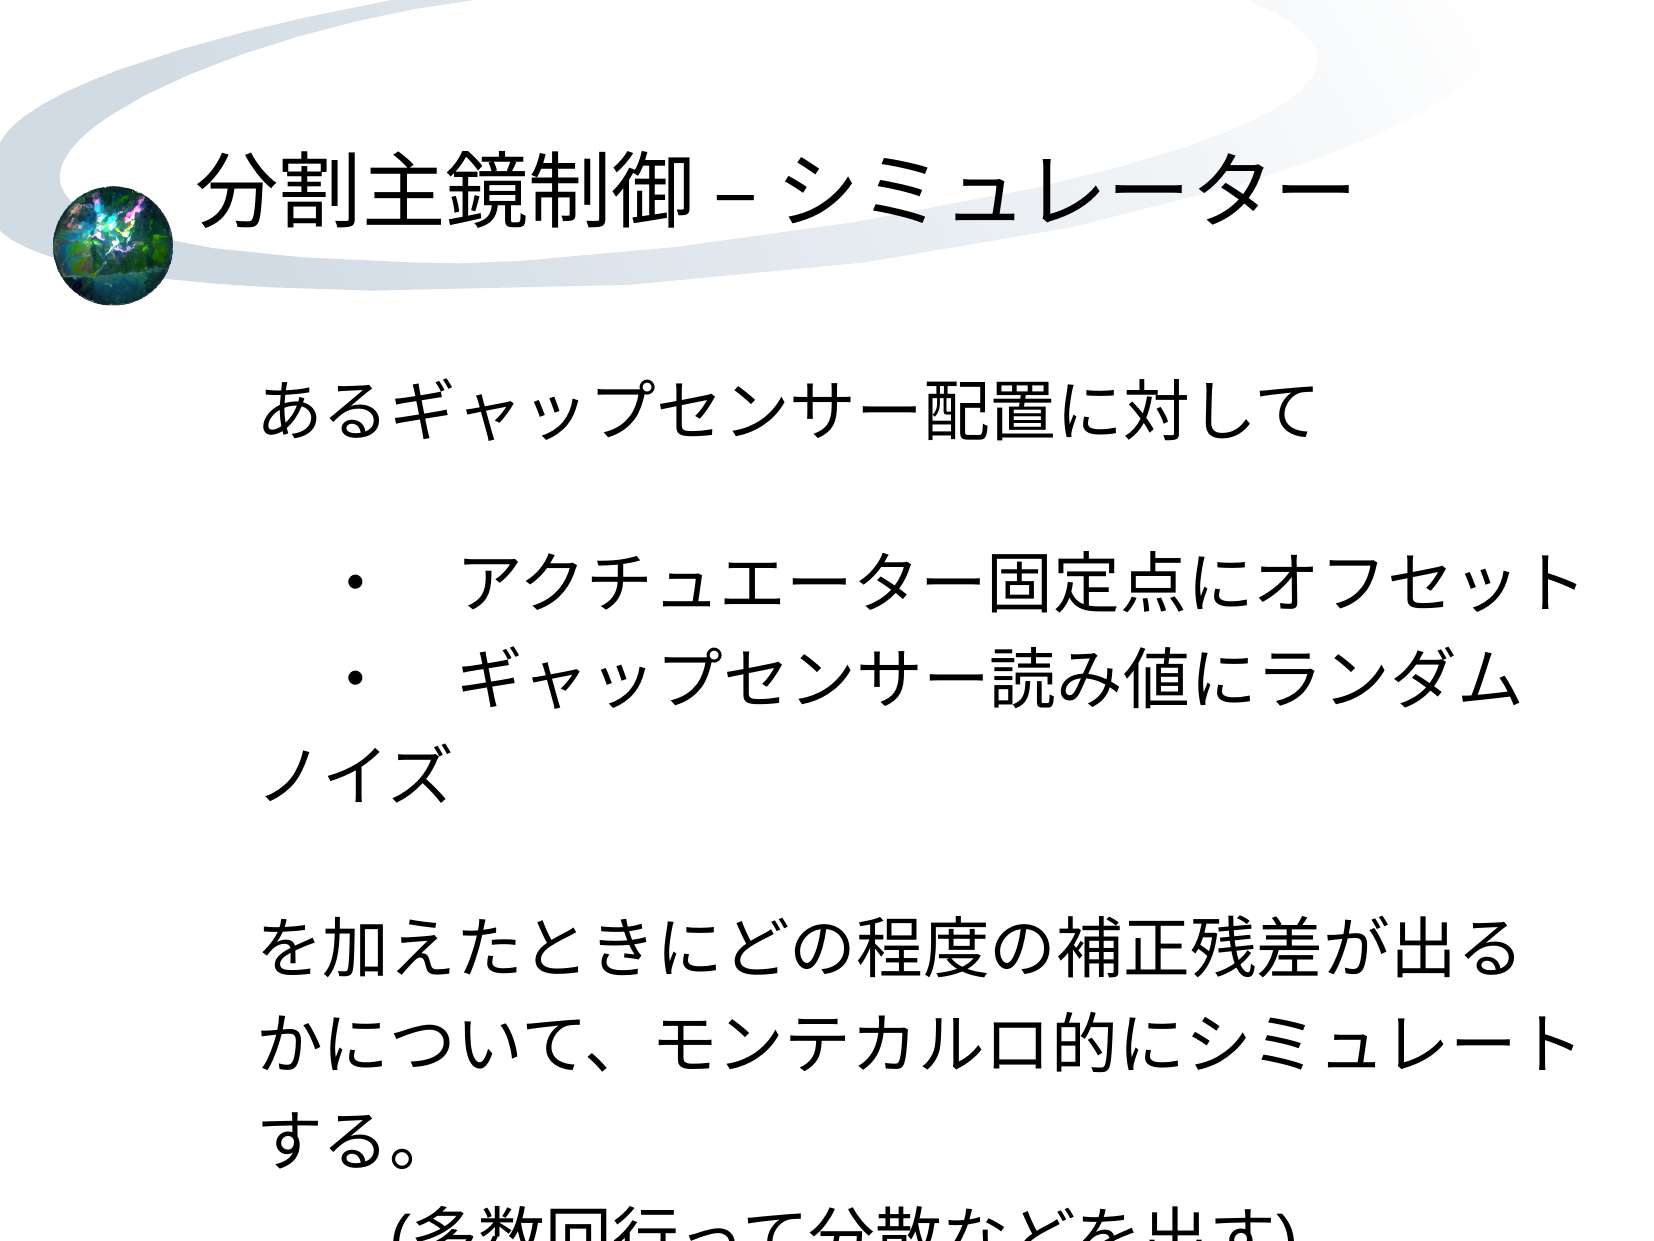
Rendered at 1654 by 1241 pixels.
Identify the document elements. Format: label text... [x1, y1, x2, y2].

text_box 分割主鏡制御 – シミュレーター [180, 117, 1527, 216]
text_box あるギャップセンサー配置に対して ・ アクチュエーター固定点にオフセット ・ ギャップセンサー読み値にランダムノイズ を加えたときにどの程度の補正残差が出るかについて、モンテカルロ的にシミュレートする。 (多数回行って分散などを出す) [241, 350, 1604, 908]
picture [43, 175, 182, 314]
